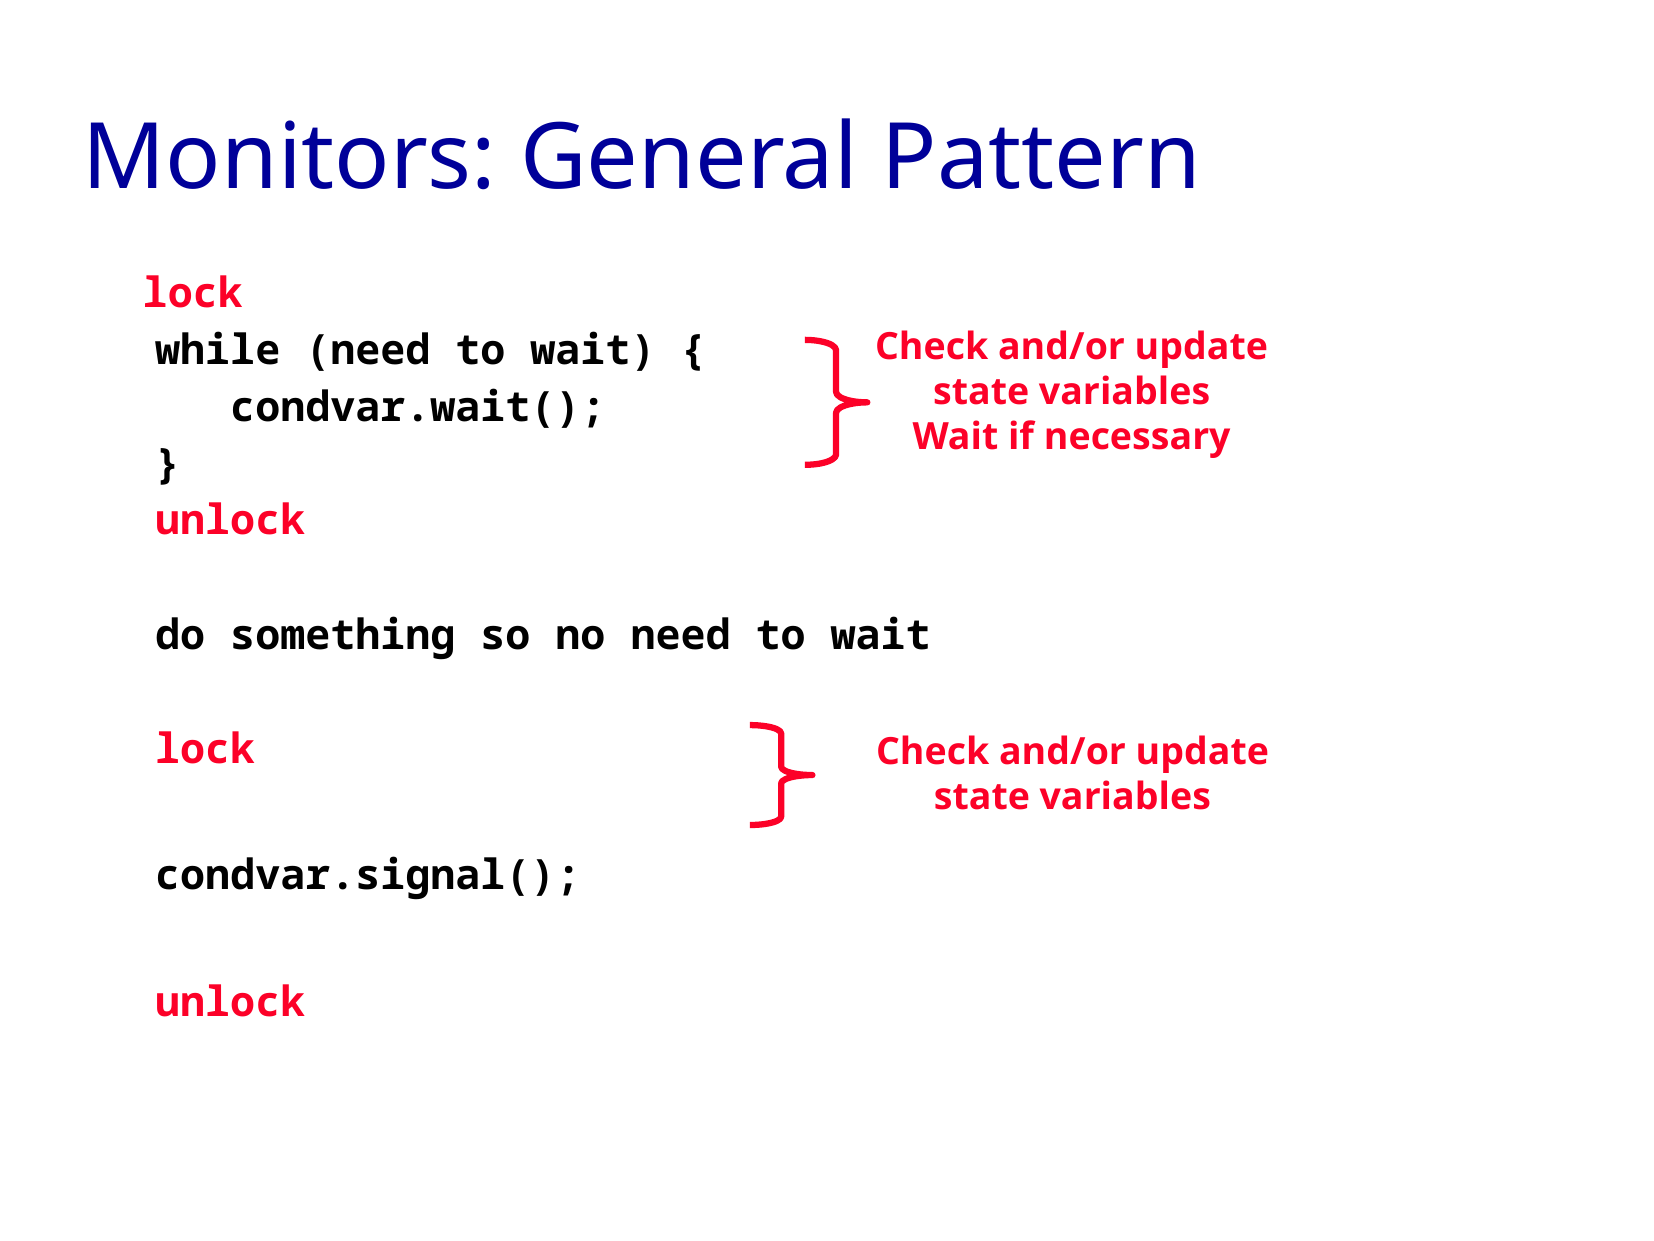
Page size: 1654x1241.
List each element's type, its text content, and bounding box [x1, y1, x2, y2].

text_box Check and/or update state variables [861, 719, 1285, 825]
title Monitors: General Pattern [82, 49, 1571, 257]
text_box Check and/or update state variables Wait if necessary [860, 314, 1284, 465]
text_box lock while (need to wait) { condvar.wait(); } unlock do something so no need to wait lock condvar.signal(); unlock [27, 255, 946, 982]
